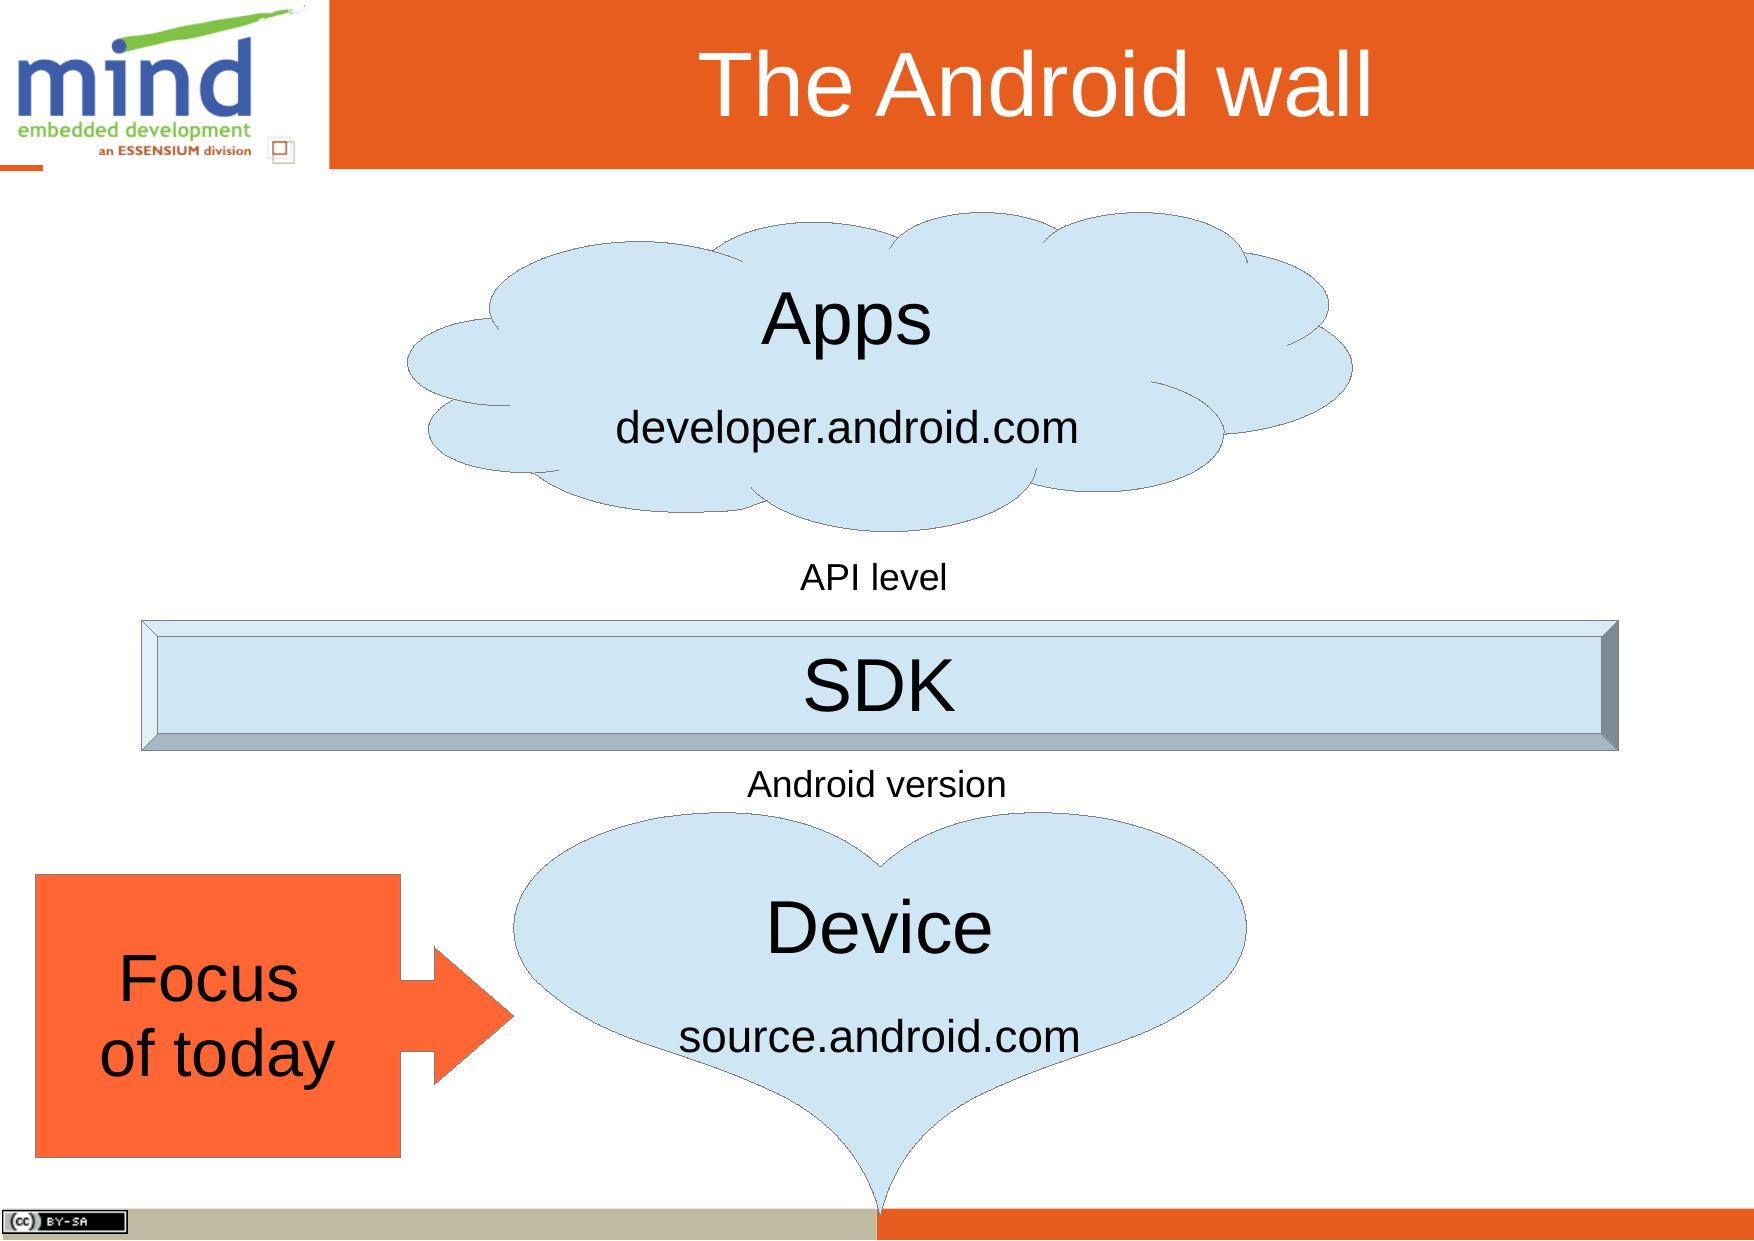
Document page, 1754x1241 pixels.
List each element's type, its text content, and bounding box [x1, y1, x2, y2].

text_box Focus of today [35, 874, 514, 1158]
picture [2, 1210, 128, 1234]
text_box Apps developer.android.com [407, 212, 1353, 532]
title The Android wall [329, 0, 1744, 170]
picture [5, 5, 322, 164]
text_box API level [785, 549, 963, 607]
text_box Android version [732, 755, 1022, 813]
text_box SDK [158, 637, 1601, 733]
text_box Device source.android.com [513, 812, 1247, 1217]
